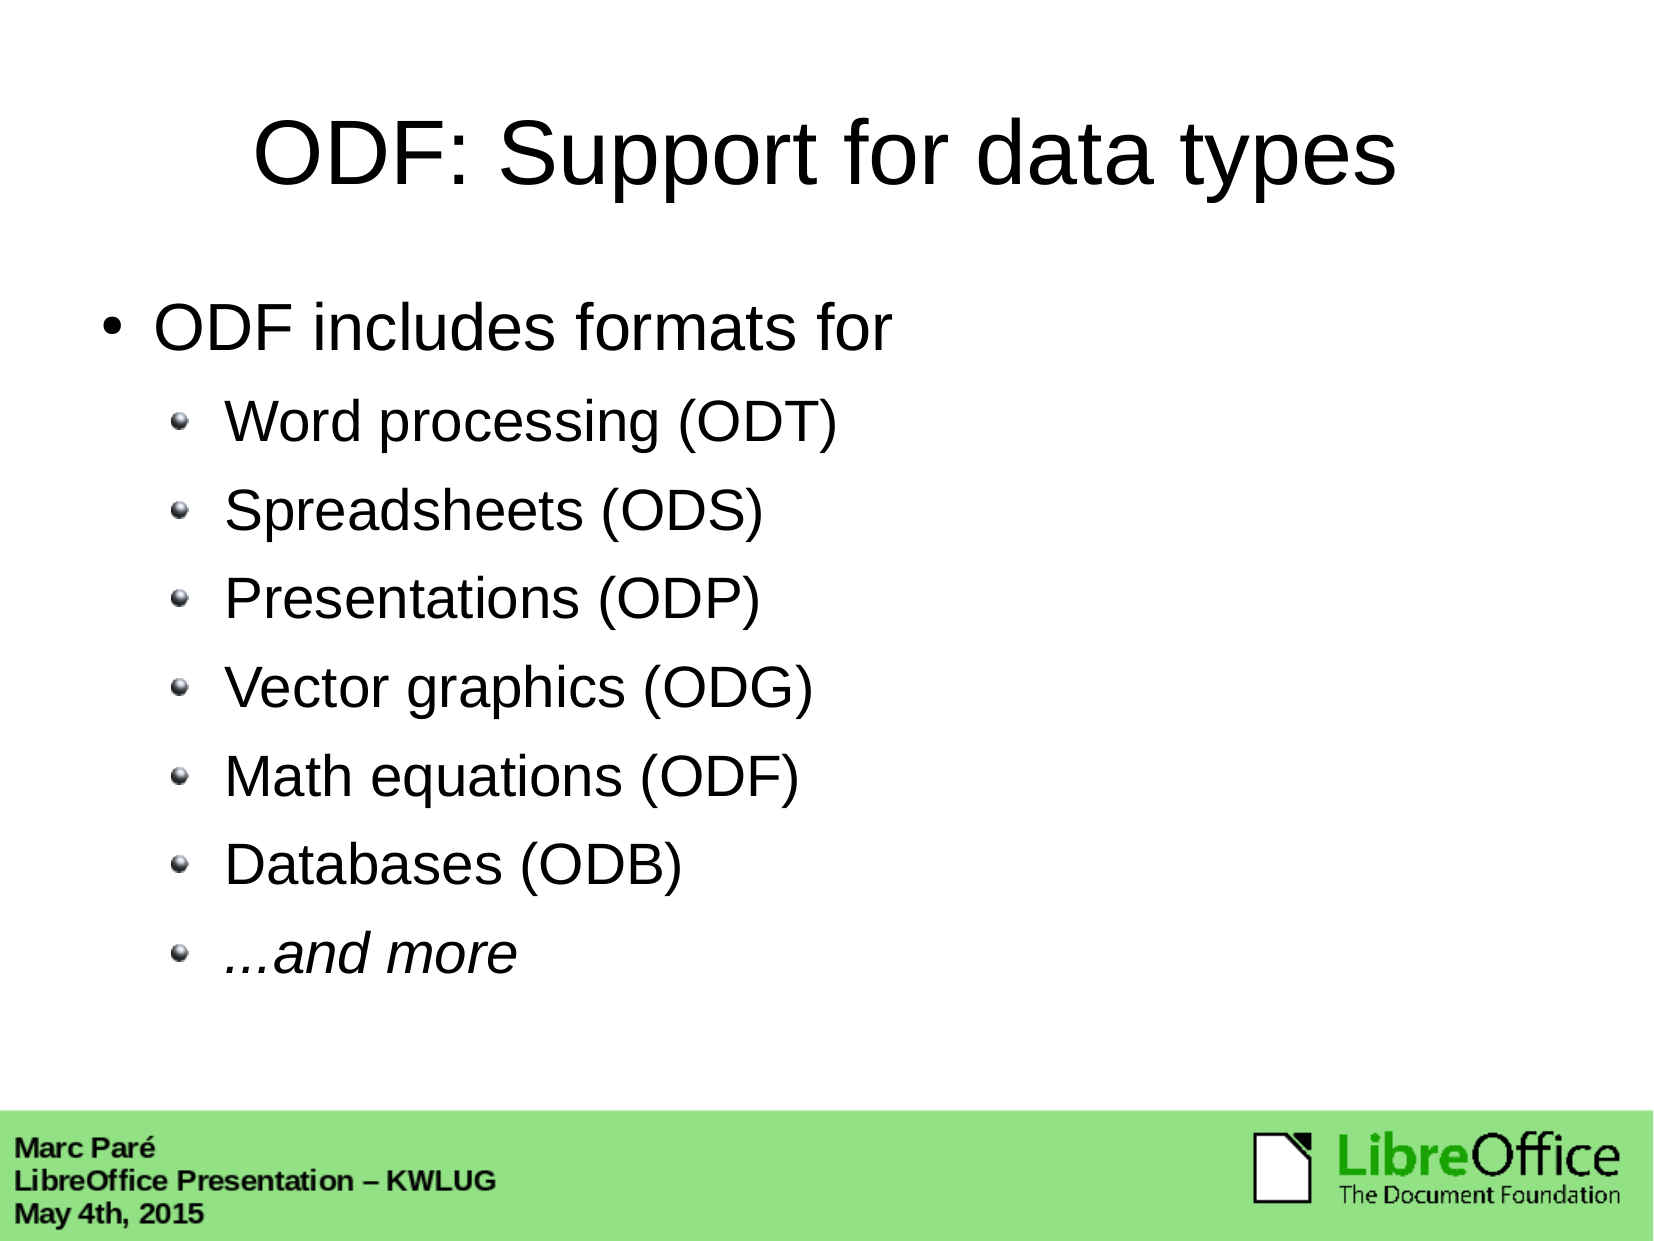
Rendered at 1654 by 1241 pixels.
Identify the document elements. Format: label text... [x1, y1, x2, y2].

list ODF includes formats for Word processing (ODT) Spreadsheets (ODS) Presentations (ODP) Vector graphics (ODG) Math equations (ODF) Databases (ODB) ...and more [82, 290, 1571, 1010]
title ODF: Support for data types [82, 49, 1571, 257]
picture [0, 0, 1654, 1241]
